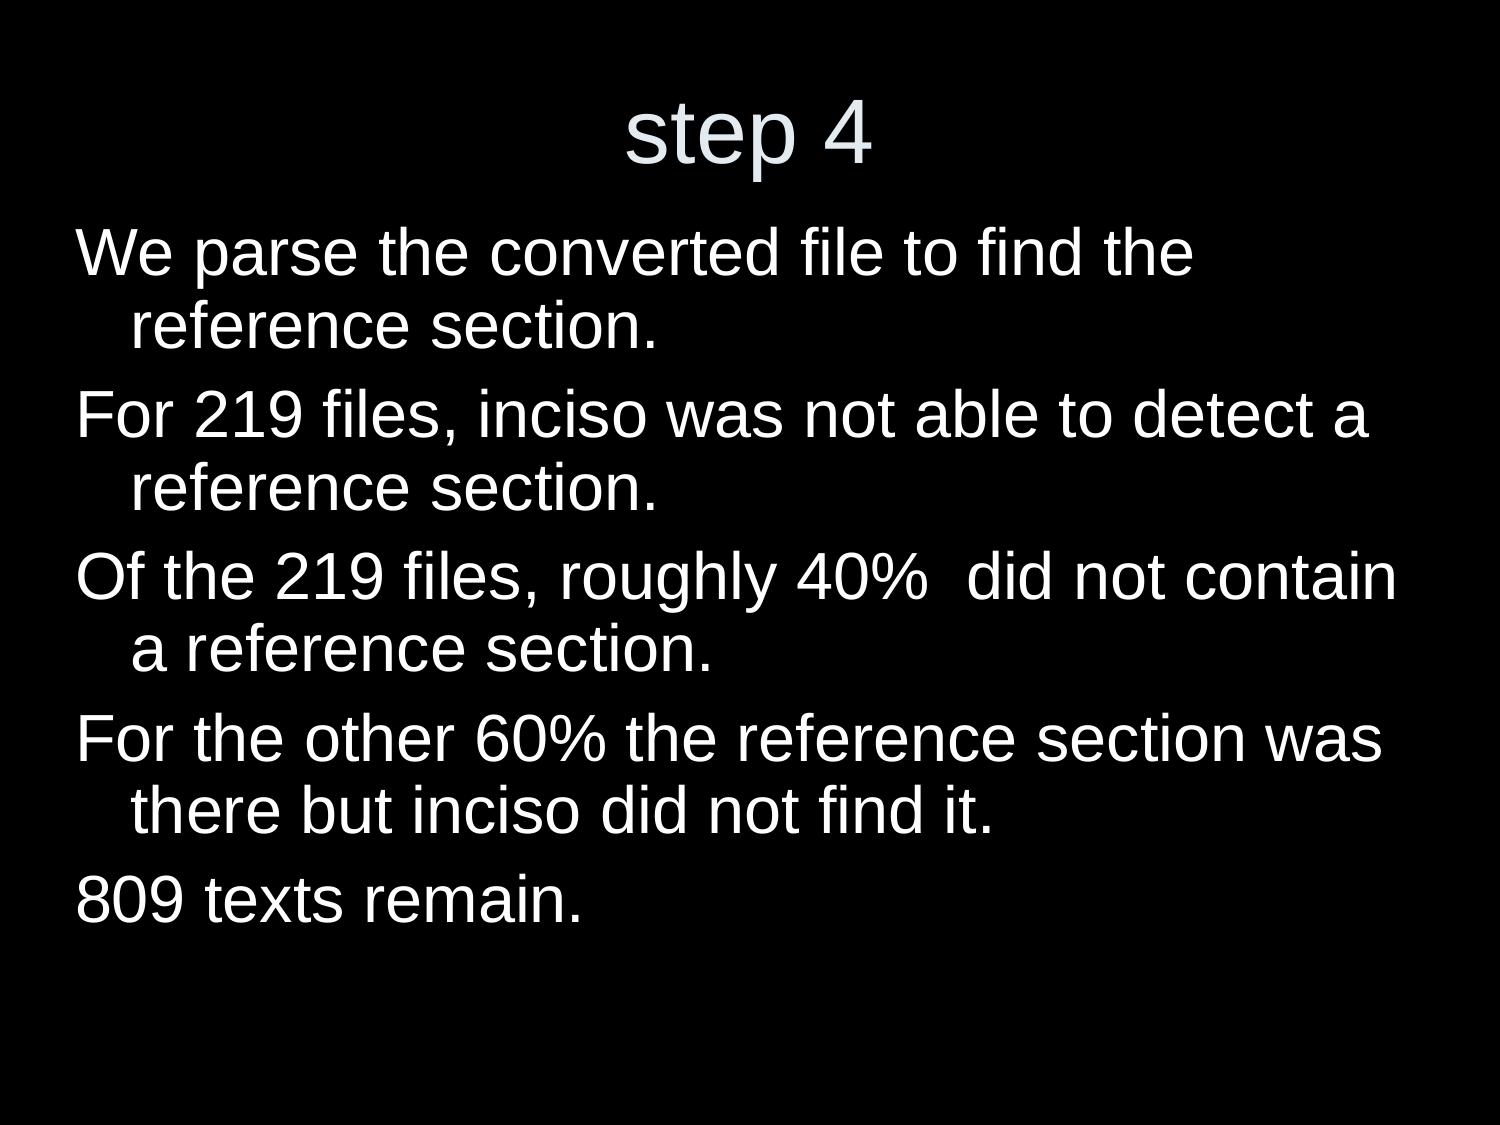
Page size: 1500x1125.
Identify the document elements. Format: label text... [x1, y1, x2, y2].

title step 4 [75, 50, 1426, 216]
list We parse the converted file to find the reference section. For 219 files, inciso was not able to detect a reference section. Of the 219 files, roughly 40% did not contain a reference section. For the other 60% the reference section was there but inciso did not find it. 809 texts remain. [75, 216, 1426, 1062]
